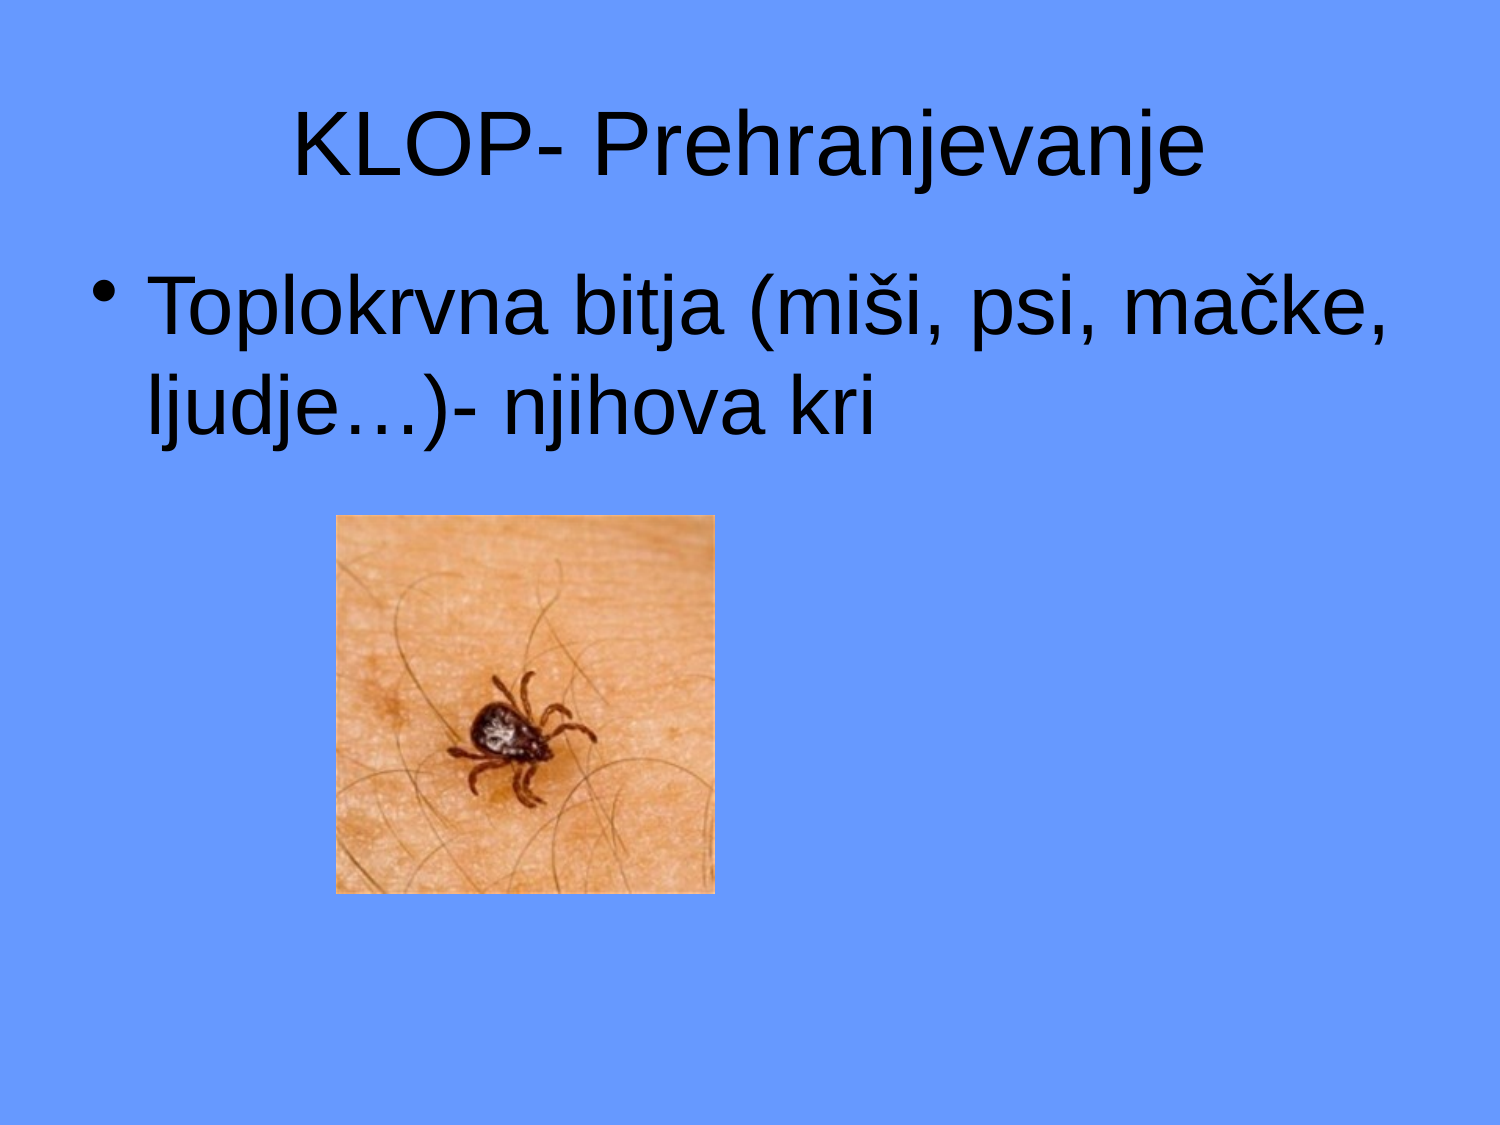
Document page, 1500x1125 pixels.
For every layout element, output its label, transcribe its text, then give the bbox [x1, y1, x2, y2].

title KLOP- Prehranjevanje [75, 45, 1425, 233]
list Toplokrvna bitja (miši, psi, mačke, ljudje…)- njihova kri [75, 243, 1459, 1005]
picture [336, 515, 715, 894]
